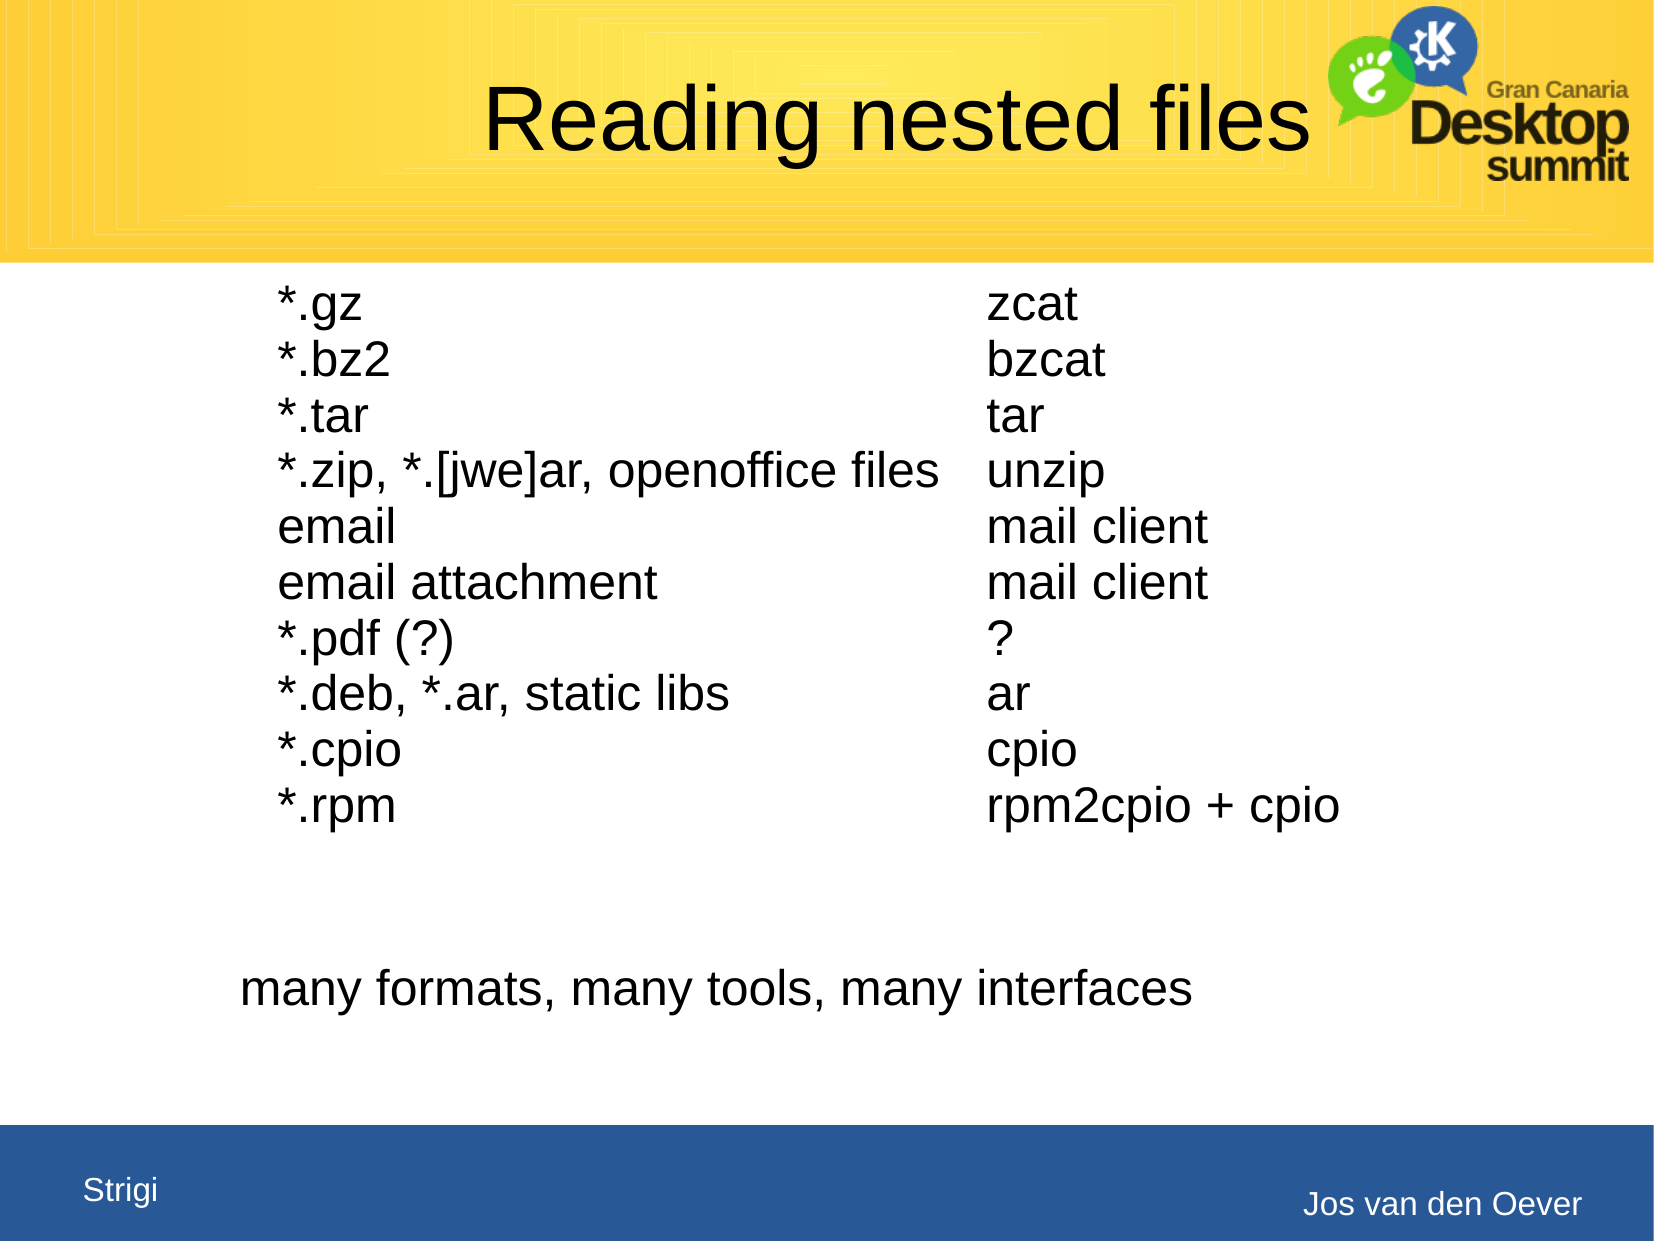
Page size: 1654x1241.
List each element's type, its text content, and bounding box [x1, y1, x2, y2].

picture [1328, 6, 1629, 181]
text_box many formats, many tools, many interfaces [225, 953, 1351, 1126]
text_box *.gz zcat *.bz2 bzcat *.tar tar *.zip, *.[jwe]ar, openoffice files unzip email mail client email attachment mail client *.pdf (?) ? *.deb, *.ar, static libs ar *.cpio cpio *.rpm rpm2cpio + cpio [262, 268, 1388, 965]
title Reading nested files [225, 49, 1571, 188]
